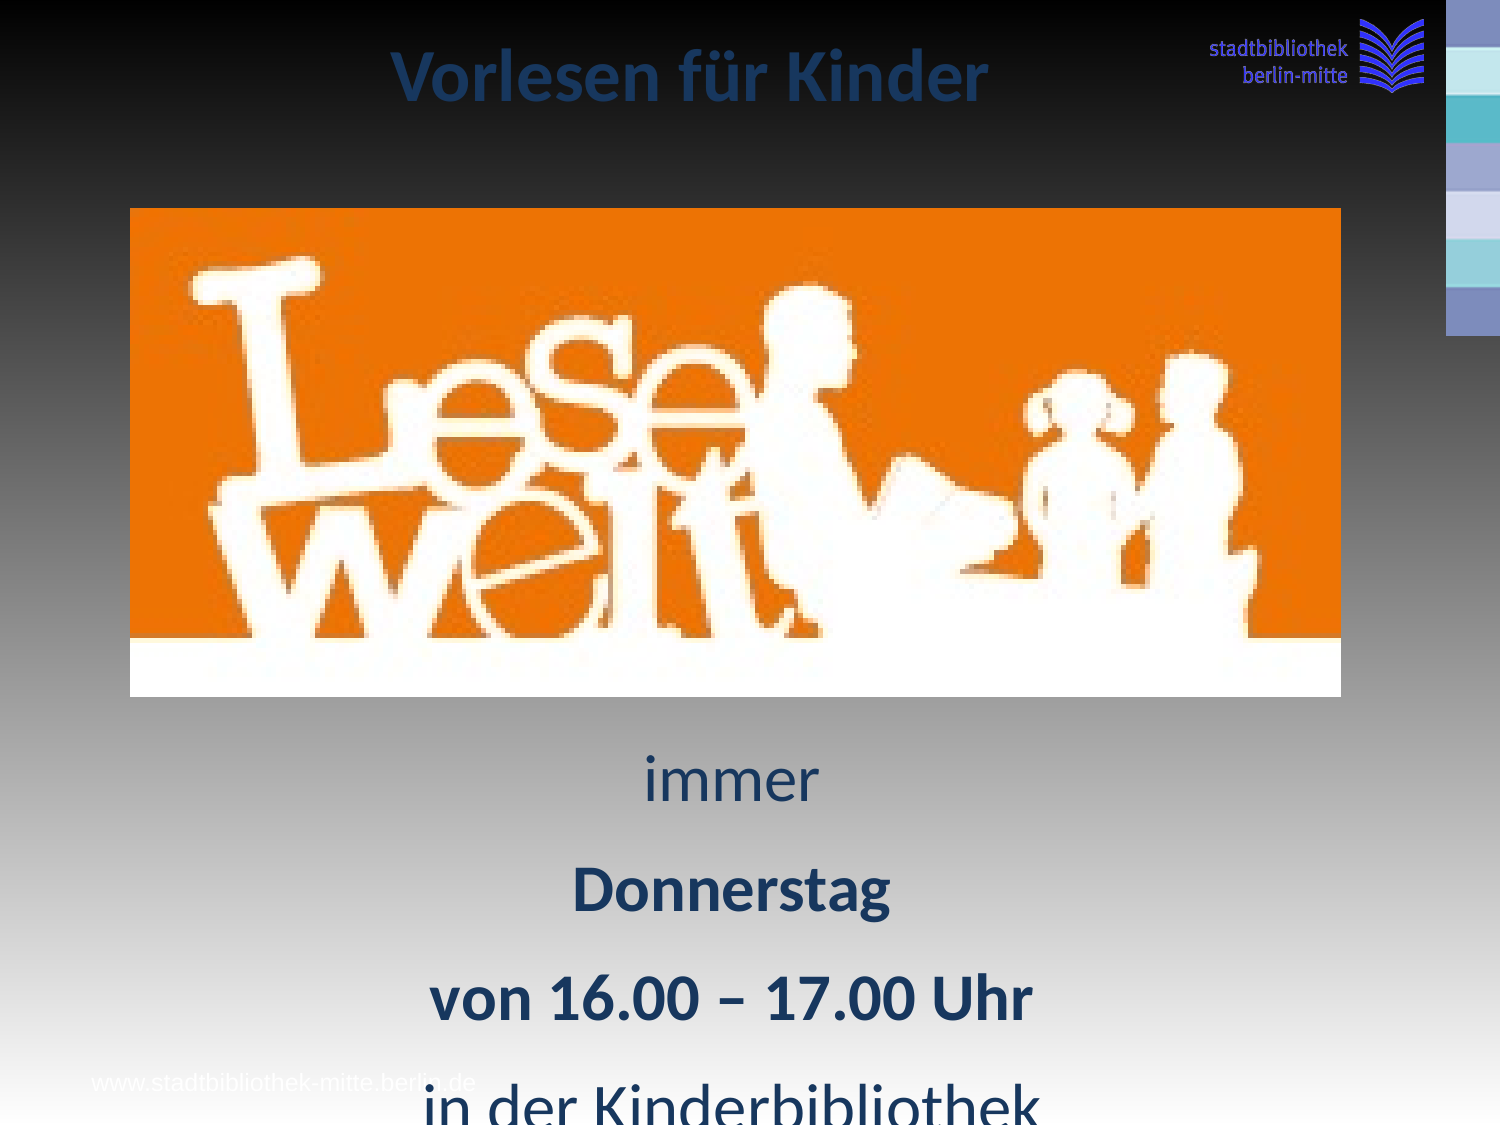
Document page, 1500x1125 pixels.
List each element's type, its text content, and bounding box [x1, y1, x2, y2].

picture [1446, 0, 1500, 336]
list immer Donnerstag von 16.00 – 17.00 Uhr in der Kinderbibliothek [123, 727, 1341, 1035]
picture [1341, 19, 1424, 93]
picture [130, 208, 1341, 697]
title Vorlesen für Kinder [41, 19, 1341, 244]
